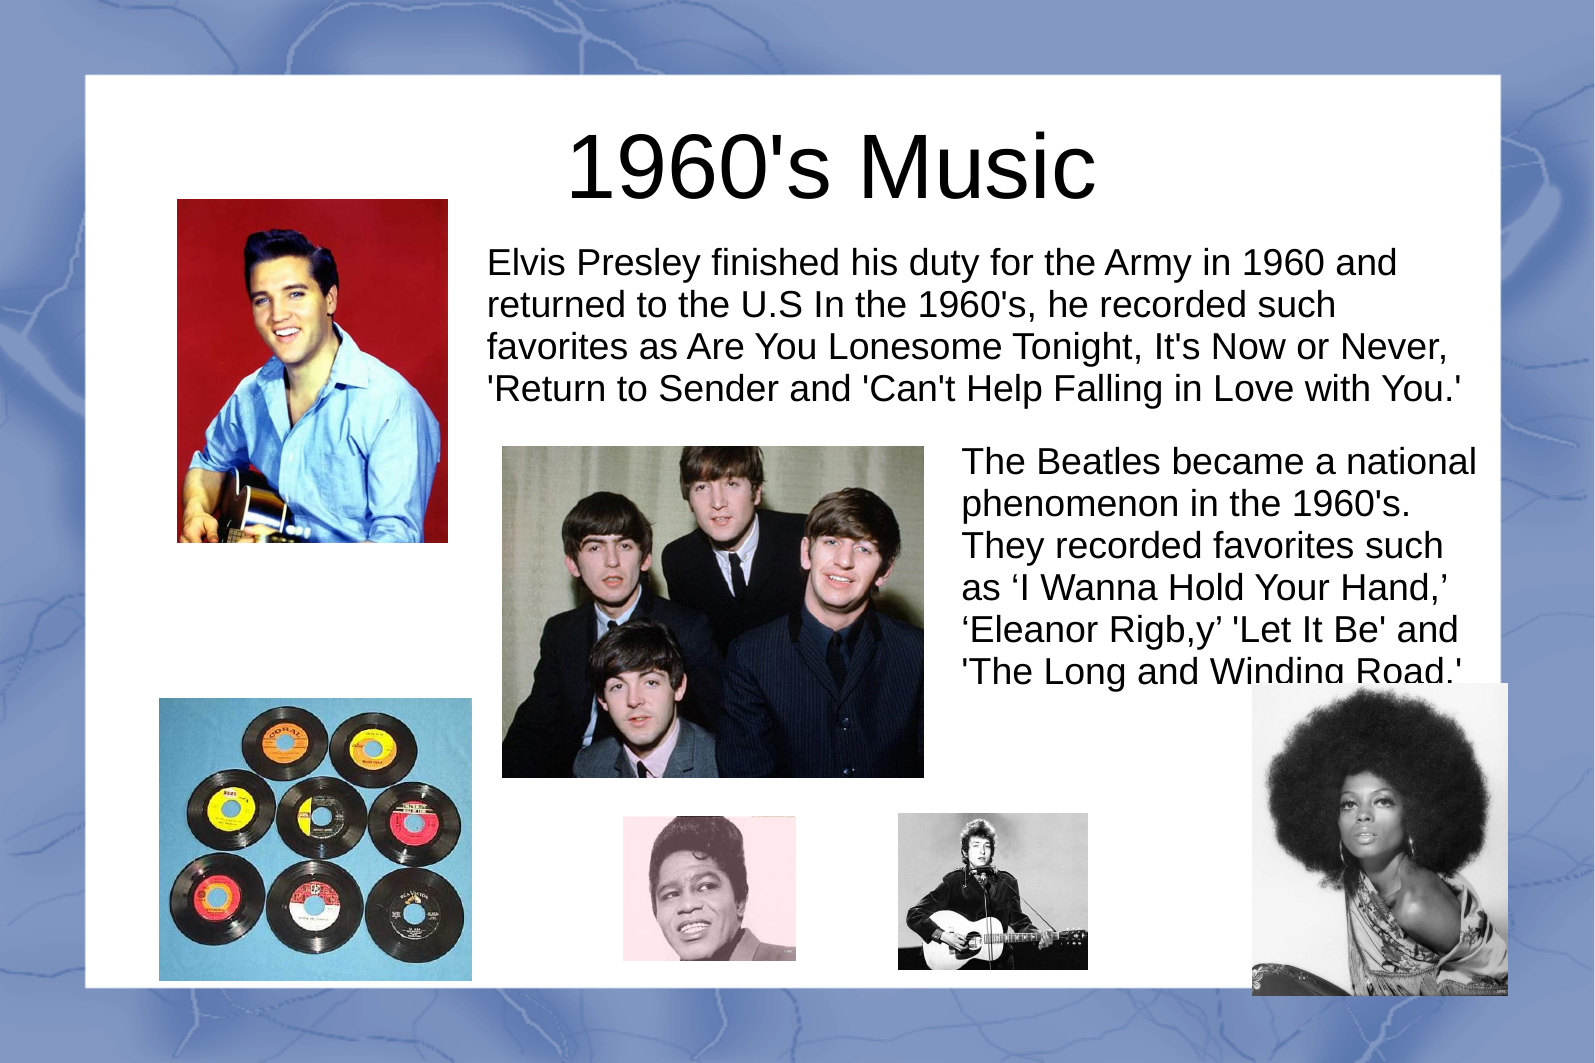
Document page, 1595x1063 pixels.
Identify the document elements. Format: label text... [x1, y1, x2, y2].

picture [0, 0, 1595, 1063]
title 1960's Music [511, 85, 1153, 234]
text_box The Beatles became a national phenomenon in the 1960's. They recorded favorites such as ‘I Wanna Hold Your Hand,’ ‘Eleanor Rigb,y’ 'Let It Be' and 'The Long and Winding Road.' [946, 432, 1498, 701]
text_box Elvis Presley finished his duty for the Army in 1960 and returned to the U.S In the 1960's, he recorded such favorites as Are You Lonesome Tonight, It's Now or Never, 'Return to Sender and 'Can't Help Falling in Love with You.' [472, 234, 1495, 450]
